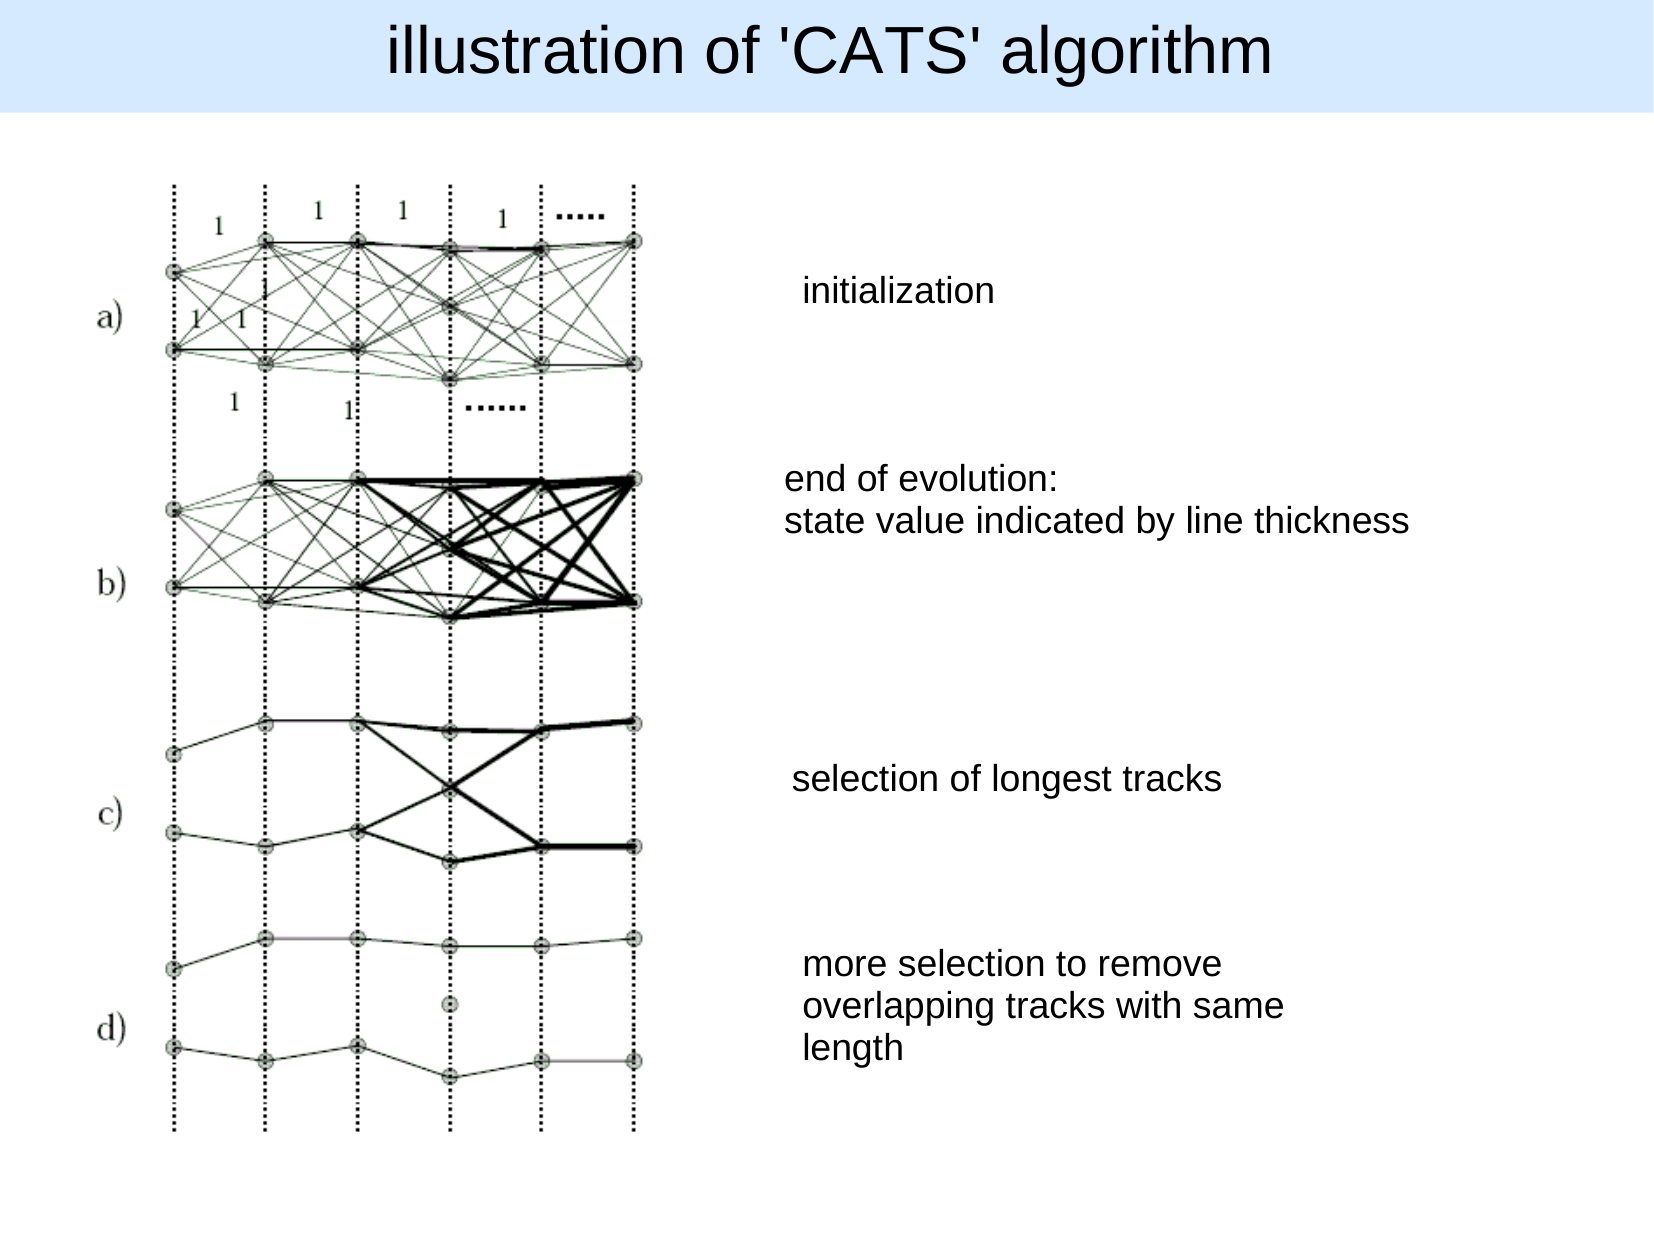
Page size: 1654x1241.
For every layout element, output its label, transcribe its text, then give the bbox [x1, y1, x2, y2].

text_box initialization [787, 262, 1011, 334]
text_box end of evolution: state value indicated by line thickness [769, 450, 1426, 577]
title illustration of 'CATS' algorithm [86, 0, 1576, 101]
text_box more selection to remove overlapping tracks with same length [787, 934, 1394, 1118]
text_box selection of longest tracks [777, 750, 1238, 821]
picture [75, 161, 676, 1163]
